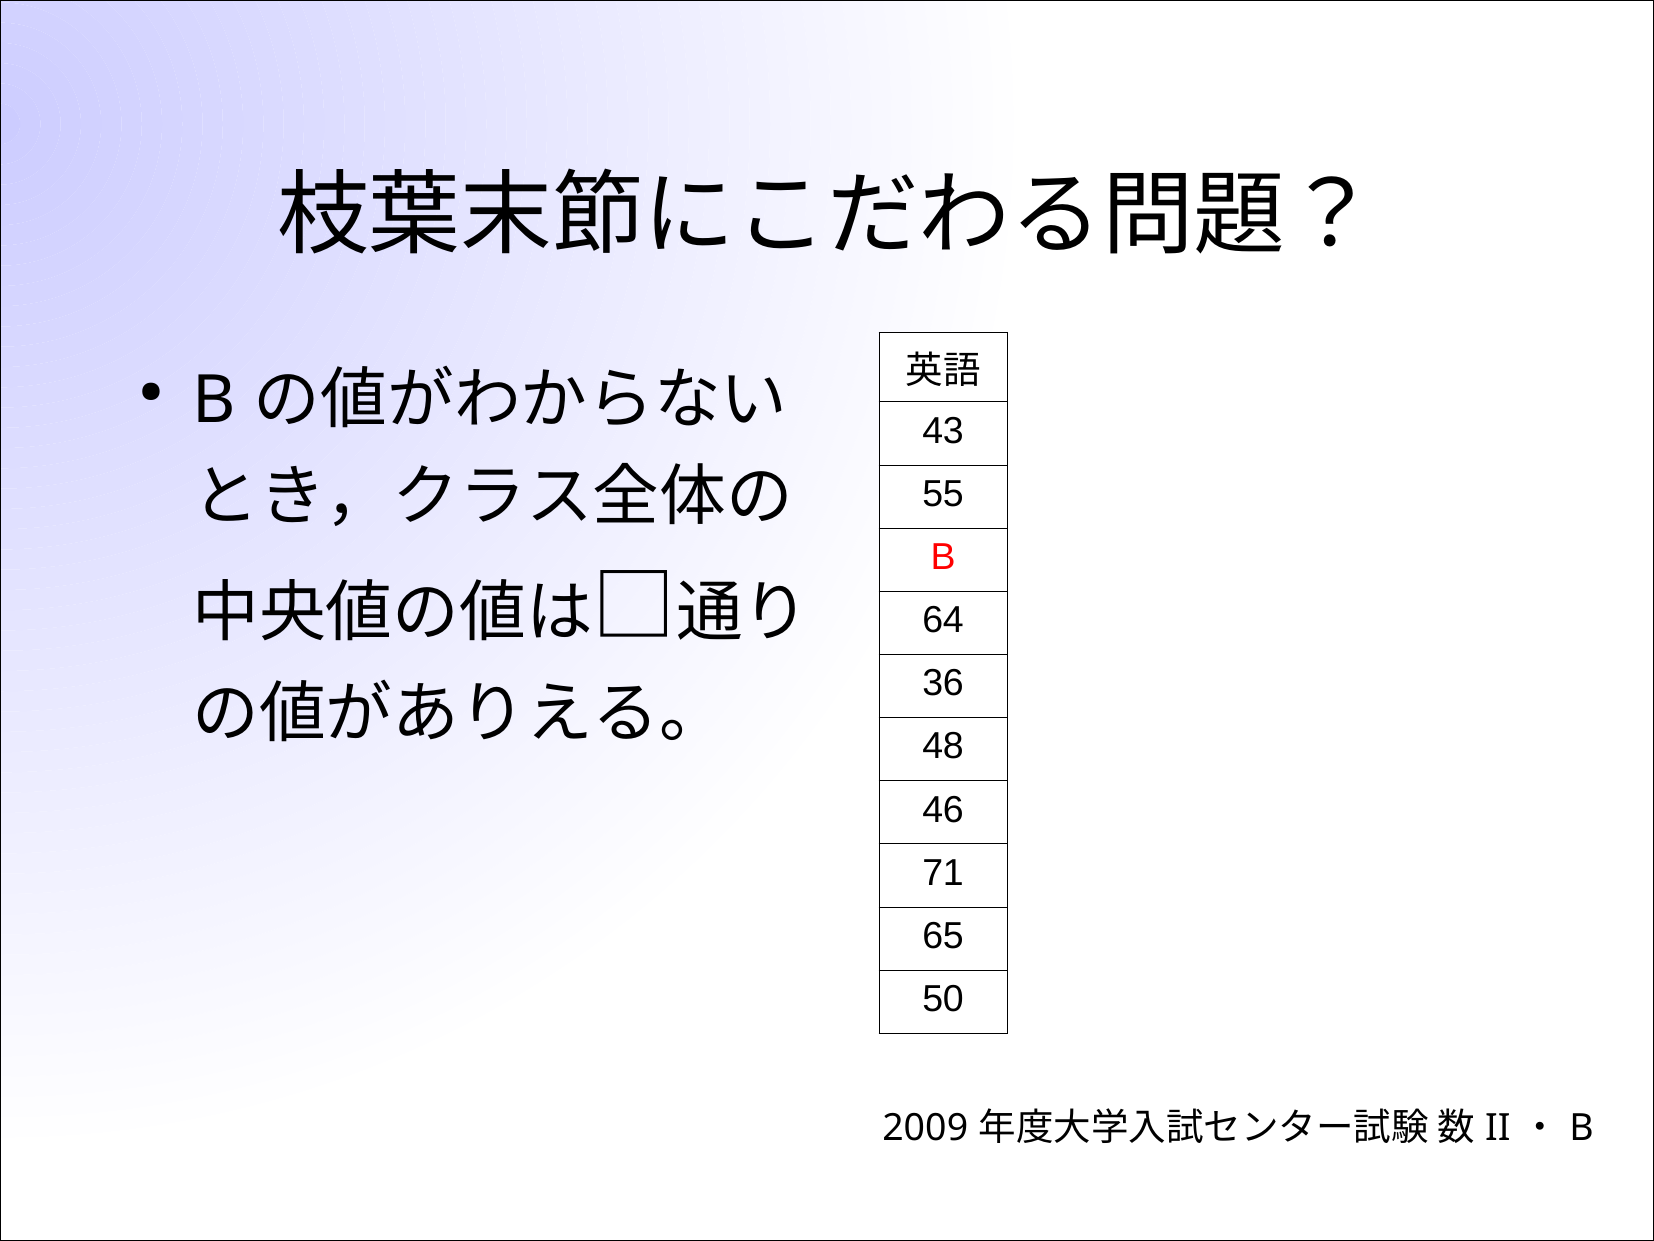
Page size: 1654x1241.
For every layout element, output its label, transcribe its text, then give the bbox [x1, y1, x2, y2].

table_cell 50 [880, 971, 1007, 1033]
table_header 英語 [880, 333, 1007, 401]
text_box 2009年度大学入試センター試験 数II・B [867, 1089, 1571, 1145]
table_cell 65 [880, 908, 1007, 970]
table_cell 55 [880, 466, 1007, 528]
list Bの値がわからないとき，クラス全体の中央値の値は□通りの値がありえる。 [121, 344, 811, 1127]
table_cell 64 [880, 592, 1007, 654]
table_cell 36 [880, 655, 1007, 717]
table_cell 46 [880, 781, 1007, 843]
table_cell B [880, 529, 1007, 591]
title 枝葉末節にこだわる問題？ [121, 102, 1534, 311]
table_cell 43 [880, 402, 1007, 465]
table_cell 71 [880, 844, 1007, 907]
table_cell 48 [880, 718, 1007, 780]
